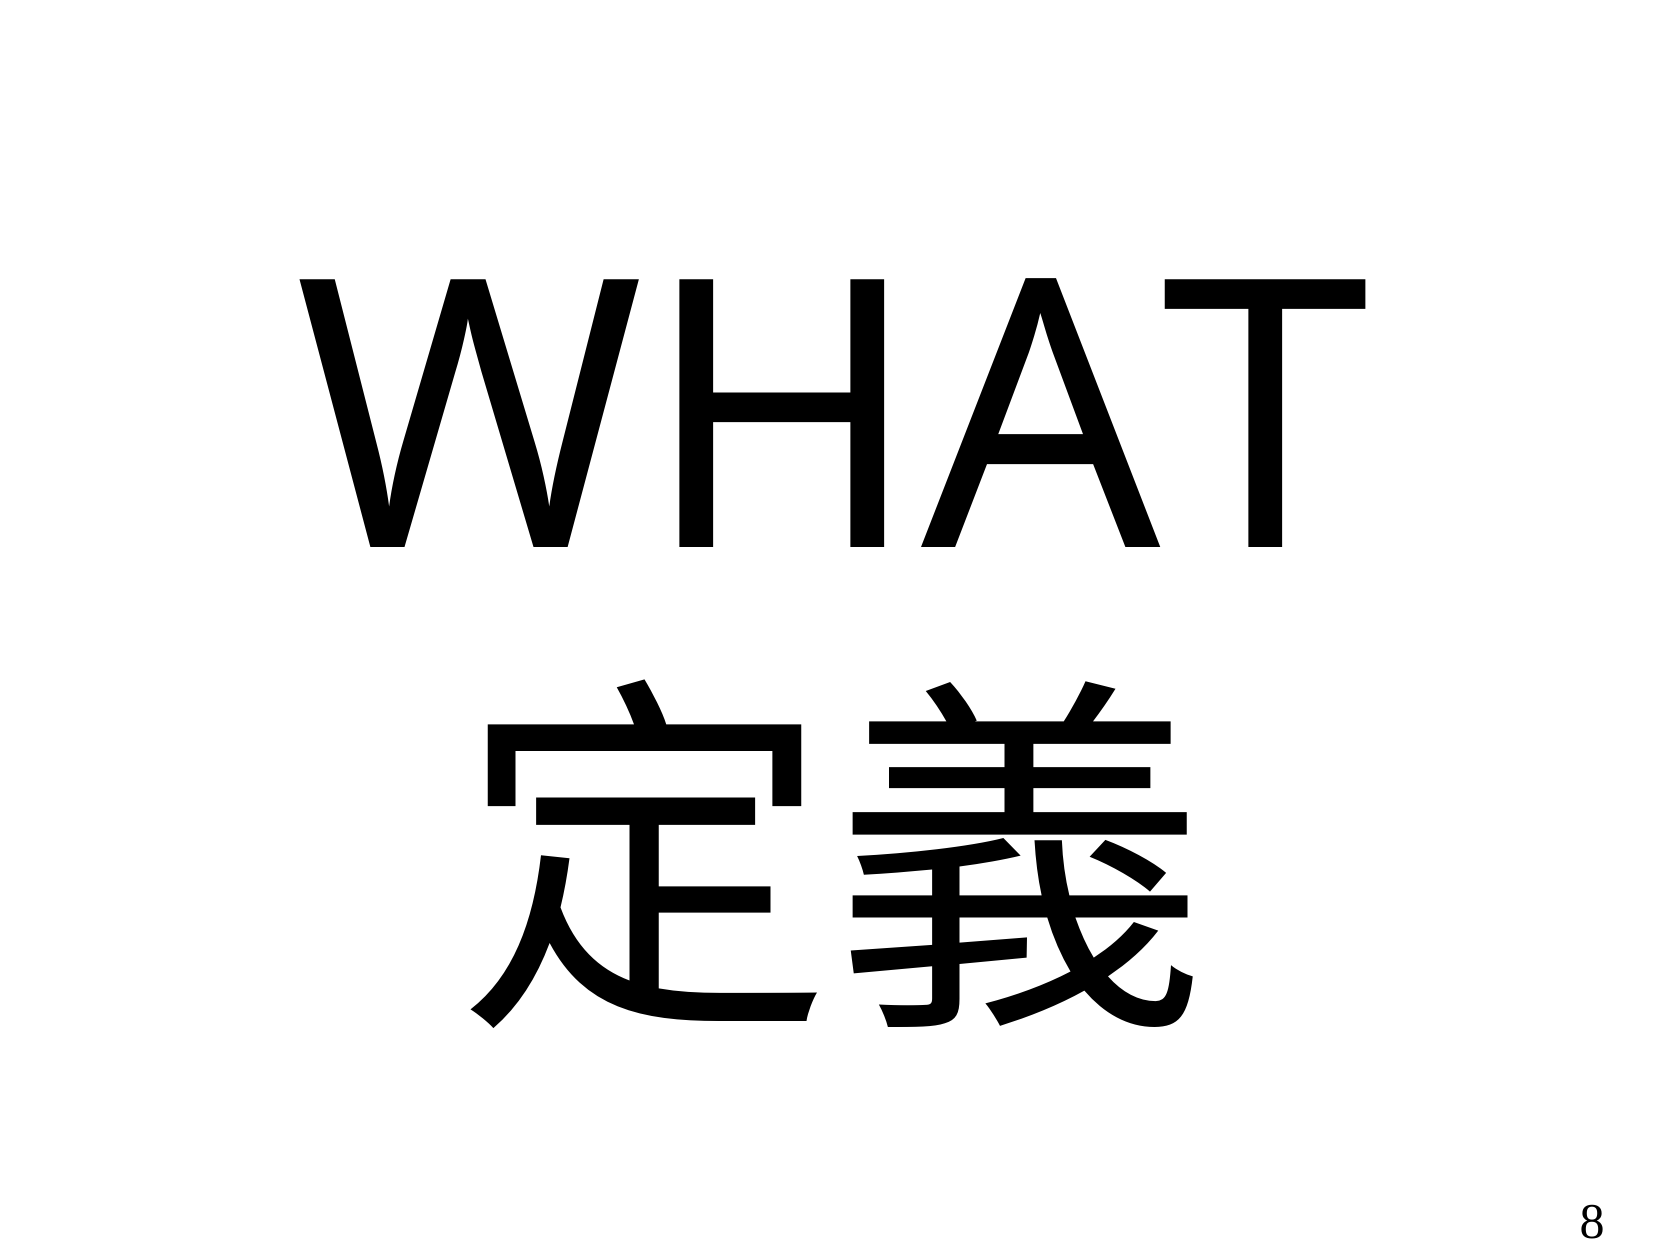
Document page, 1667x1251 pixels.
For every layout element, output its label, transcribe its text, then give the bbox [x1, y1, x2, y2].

text_box WHAT 定義 [124, 165, 1542, 1081]
